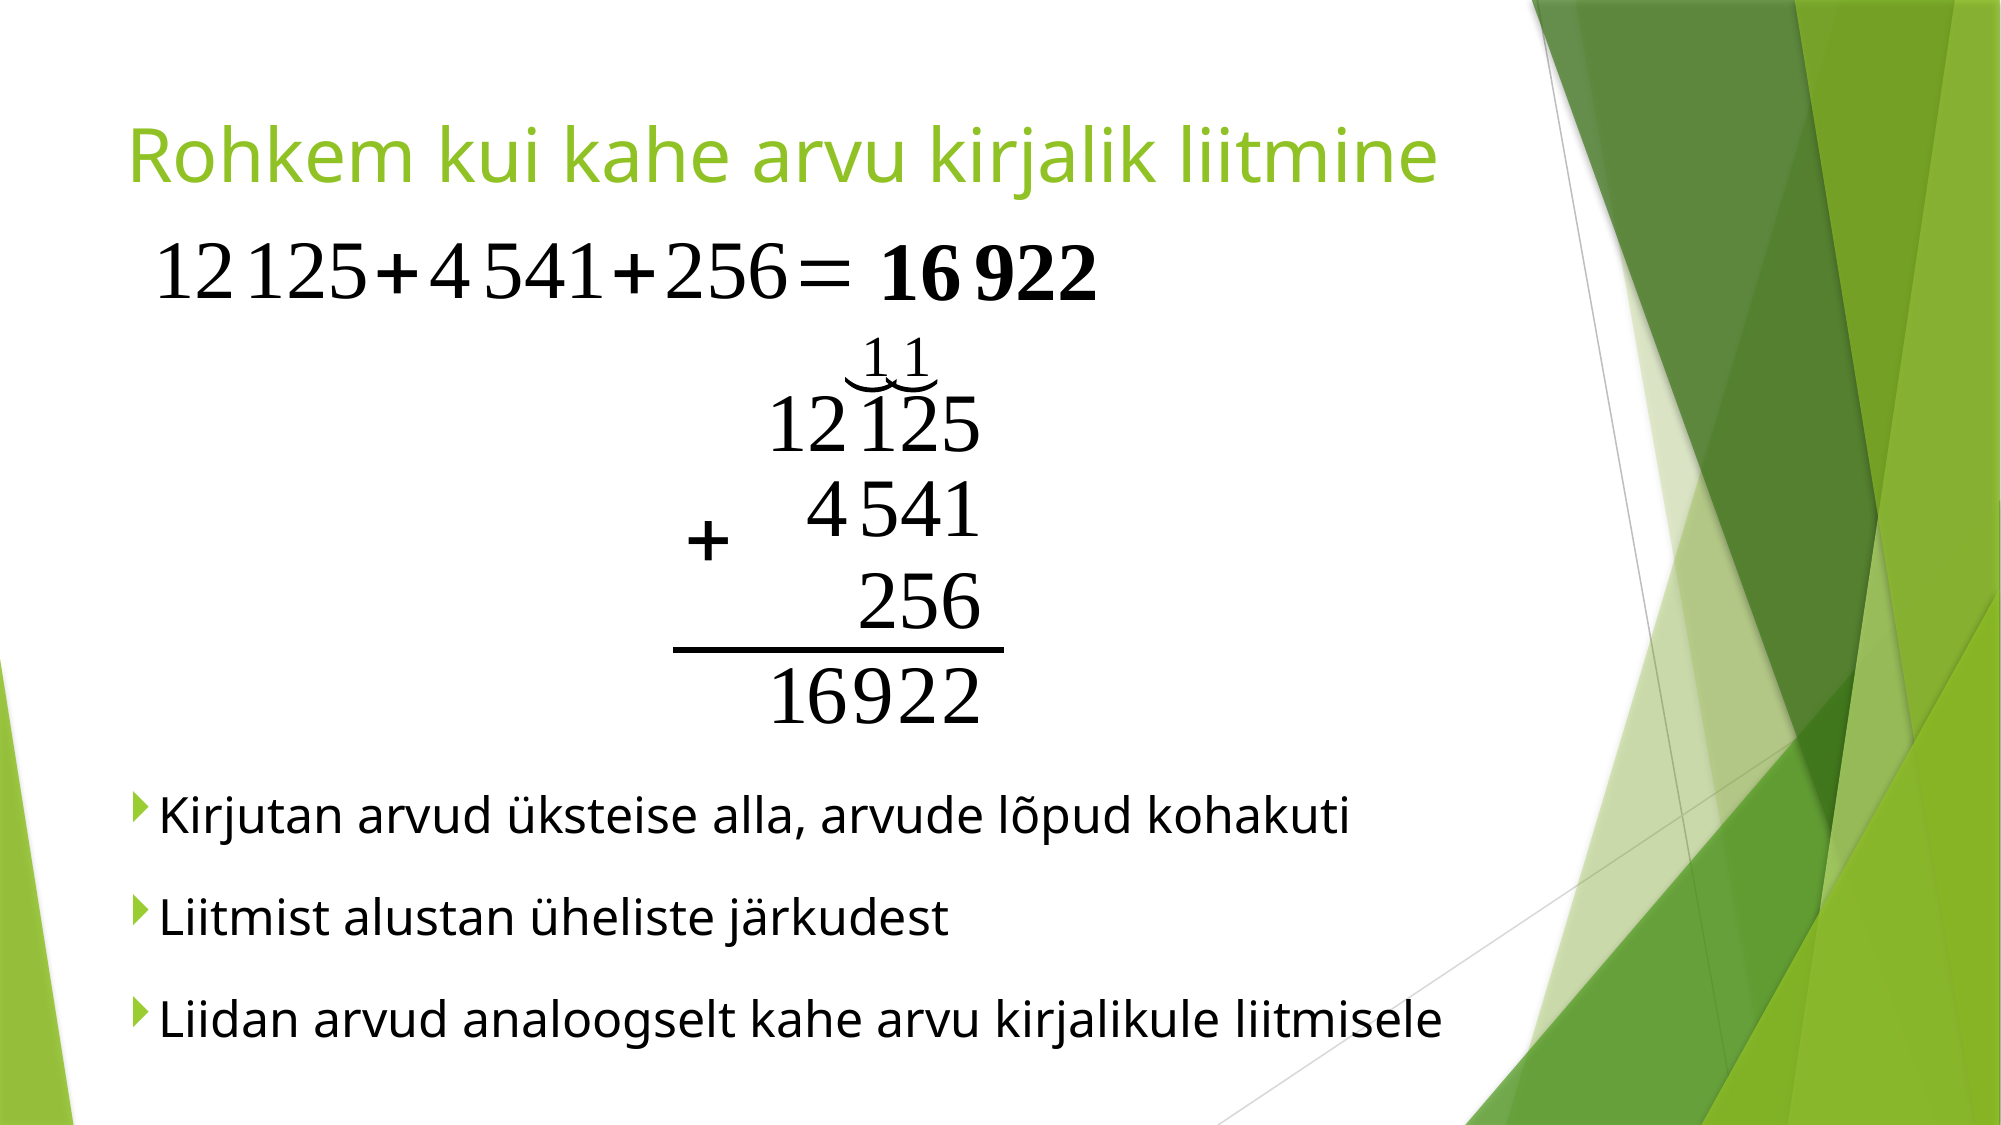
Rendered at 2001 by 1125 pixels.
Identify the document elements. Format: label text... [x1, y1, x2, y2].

chart [147, 224, 866, 317]
chart [679, 517, 744, 565]
chart [873, 226, 1106, 319]
chart [761, 649, 990, 738]
text_box Kirjutan arvud üksteise alla, arvude lõpud kohakuti Liitmist alustan üheliste järkudest Liidan arvud analoogselt kahe arvu kirjalikule liitmisele [103, 738, 1418, 1014]
text_box [845, 376, 855, 389]
title Rohkem kui kahe arvu kirjalik liitmine [111, 99, 1522, 317]
chart [760, 324, 990, 648]
